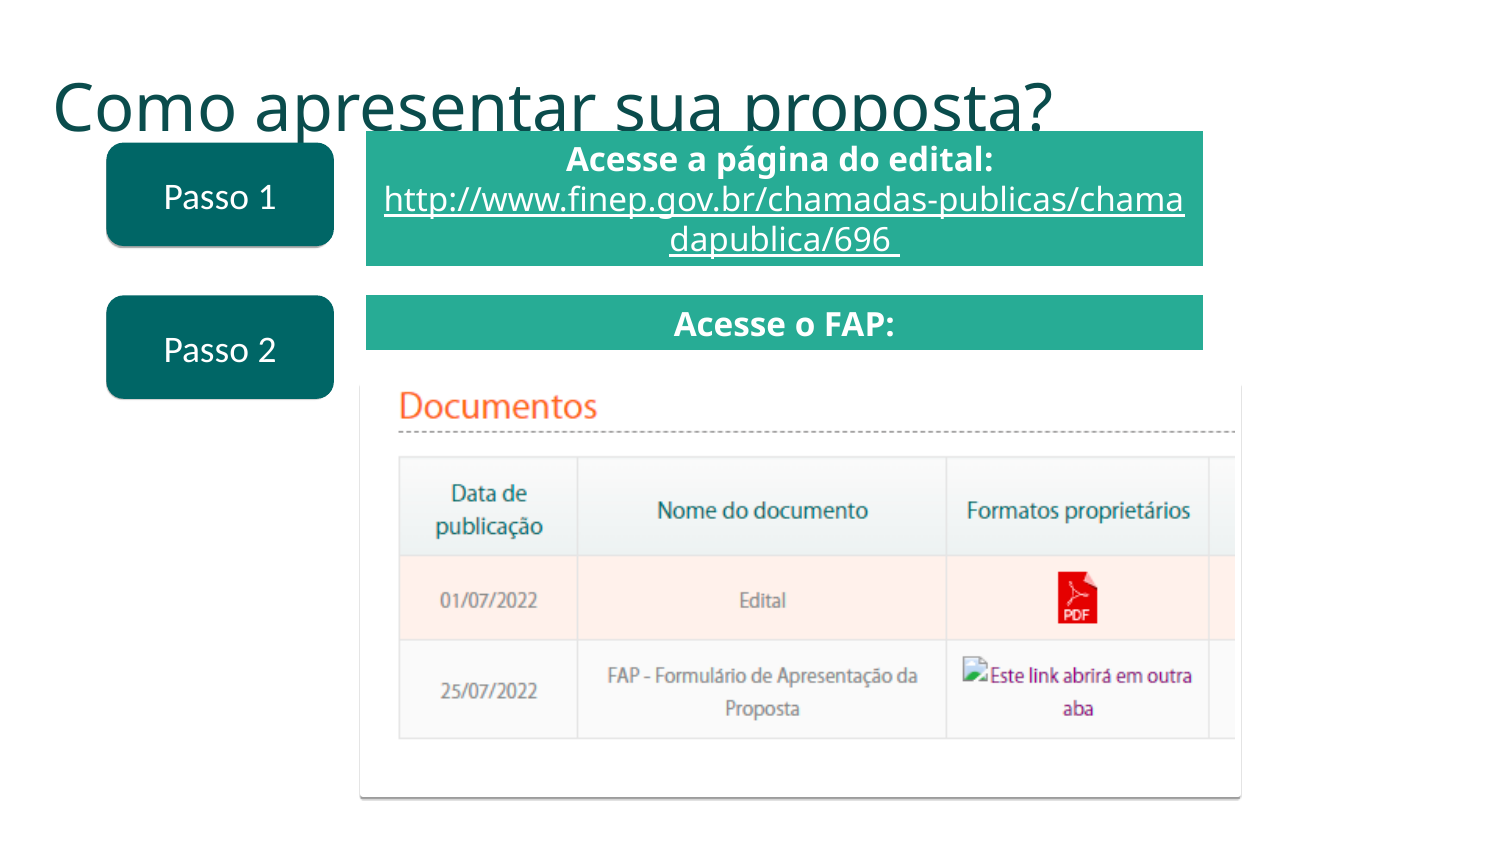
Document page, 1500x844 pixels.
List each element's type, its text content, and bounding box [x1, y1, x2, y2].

text_box Acesse o FAP: [366, 295, 1203, 350]
text_box Como apresentar sua proposta? [37, 17, 1454, 101]
text_box Passo 1 [106, 142, 334, 247]
picture [366, 386, 1235, 792]
text_box Passo 2 [106, 295, 334, 399]
text_box Acesse a página do edital: http://www.finep.gov.br/chamadas-publicas/chamadapublica/696 [366, 131, 1203, 266]
